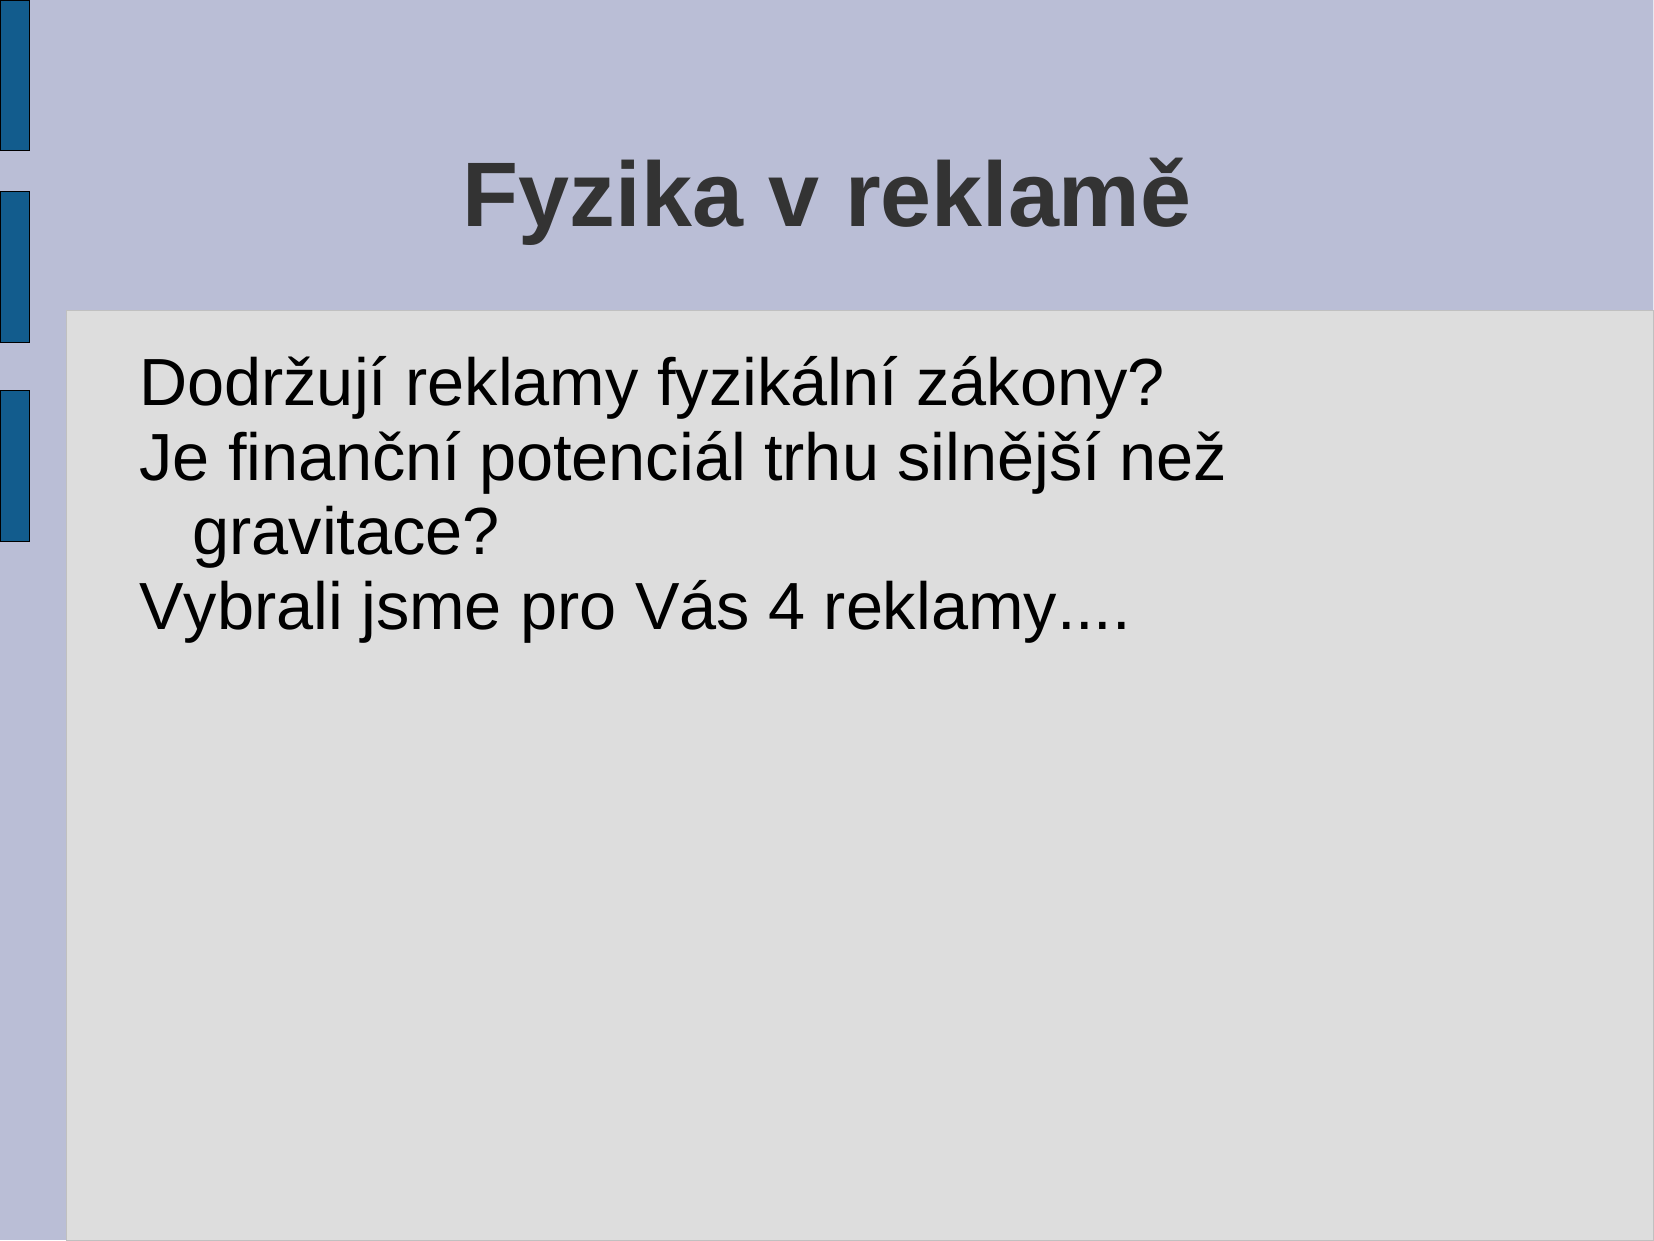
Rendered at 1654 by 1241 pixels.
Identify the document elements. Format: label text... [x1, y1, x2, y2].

title Fyzika v reklamě [121, 91, 1534, 299]
list Dodržují reklamy fyzikální zákony? Je finanční potenciál trhu silnější než gravitace? Vybrali jsme pro Vás 4 reklamy.... [121, 344, 1534, 1127]
